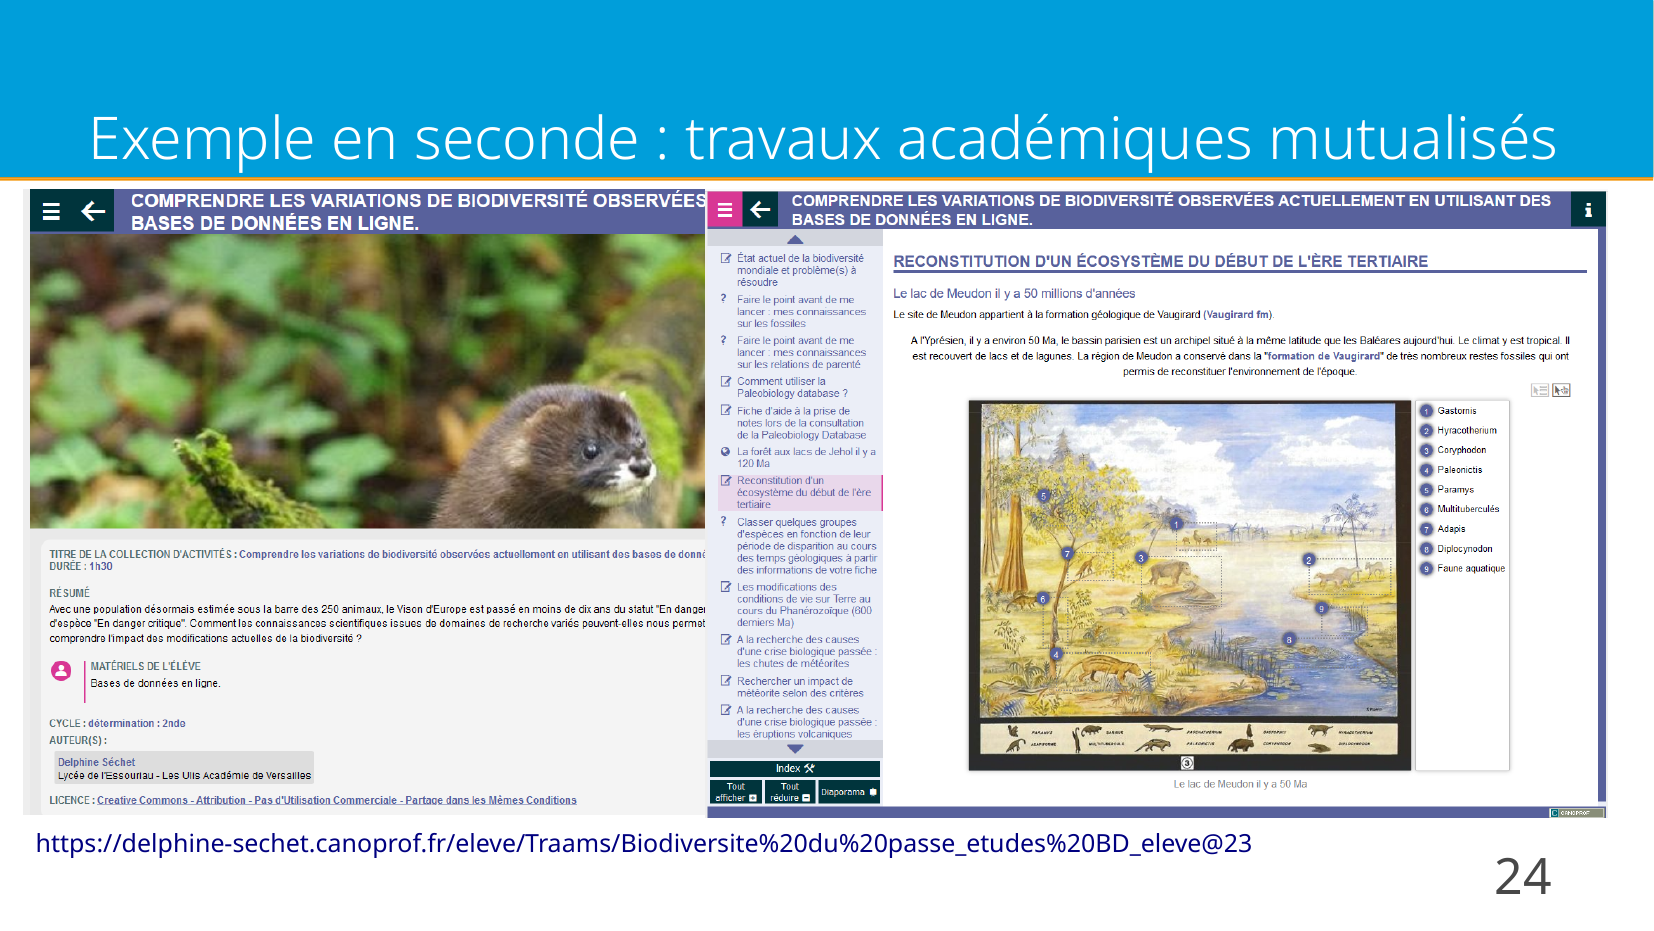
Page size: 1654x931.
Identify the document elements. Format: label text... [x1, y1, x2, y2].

list https://delphine-sechet.canoprof.fr/eleve/Traams/Biodiversite%20du%20passe_etudes%20BD_eleve@23 [35, 826, 1332, 872]
picture [0, 181, 1654, 931]
title Exemple en seconde : travaux académiques mutualisés [88, 14, 1565, 178]
